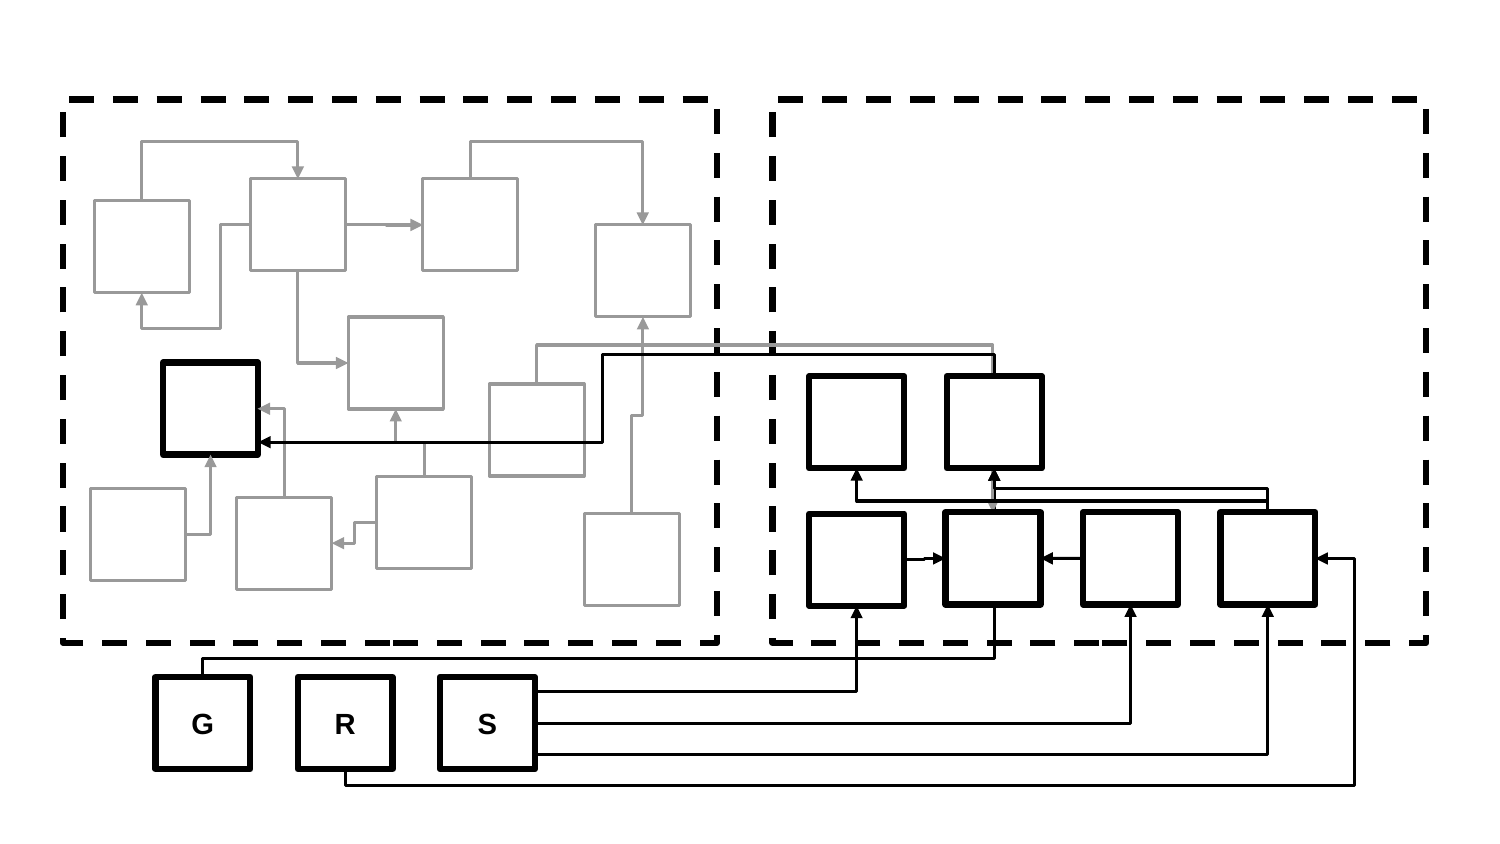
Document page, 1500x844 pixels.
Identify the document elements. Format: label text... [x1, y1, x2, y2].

text_box [348, 316, 444, 410]
text_box [584, 513, 680, 606]
text_box [250, 178, 346, 271]
text_box [595, 224, 691, 317]
text_box [489, 444, 585, 477]
text_box [422, 178, 518, 271]
text_box [236, 497, 332, 590]
text_box [809, 513, 905, 606]
text_box [1220, 512, 1316, 605]
text_box [162, 362, 258, 455]
text_box R [297, 677, 393, 770]
text_box [489, 383, 585, 441]
text_box [94, 200, 190, 293]
text_box [1082, 512, 1178, 605]
text_box [809, 376, 905, 469]
text_box S [440, 677, 535, 770]
text_box [376, 476, 472, 569]
text_box [946, 376, 1042, 469]
text_box [90, 488, 186, 581]
text_box G [155, 677, 251, 770]
text_box [945, 512, 1041, 605]
